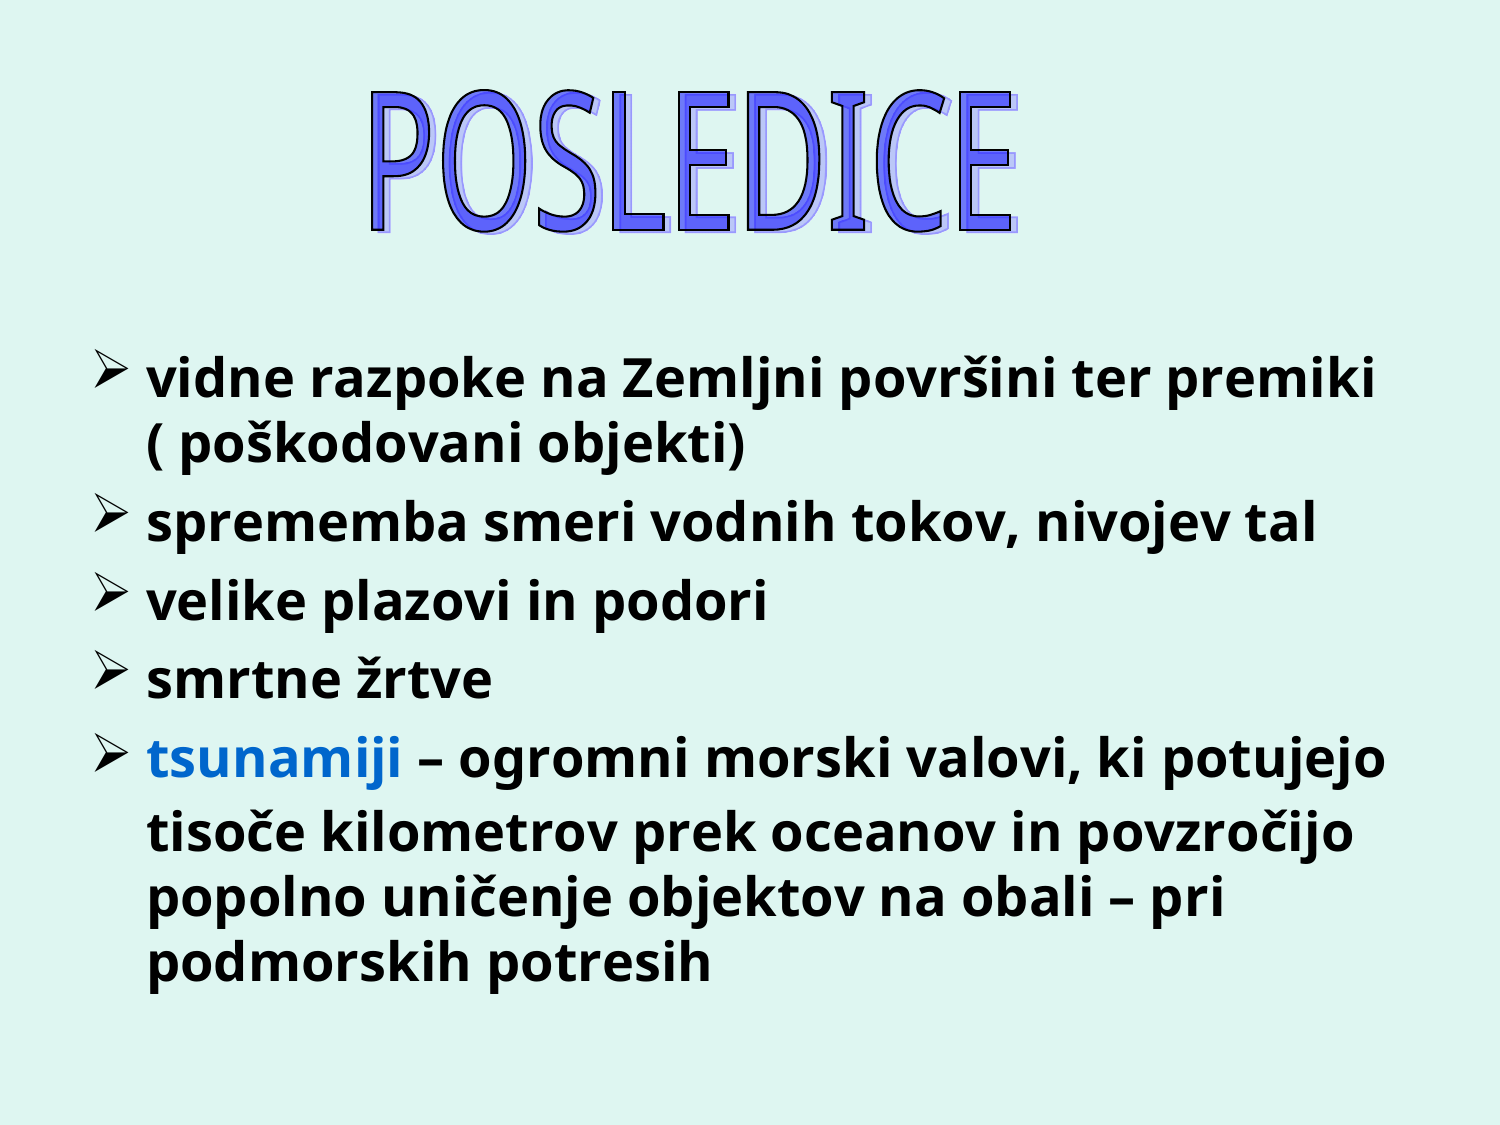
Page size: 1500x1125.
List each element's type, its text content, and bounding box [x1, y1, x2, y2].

text_box POSLEDICE [831, 92, 865, 230]
text_box POSLEDICE [876, 90, 945, 232]
text_box POSLEDICE [372, 92, 430, 230]
list vidne razpoke na Zemljni površini ter premiki ( poškodovani objekti) sprememba smeri vodnih tokov, nivojev tal velike plazovi in podori smrtne žrtve tsunamiji – ogromni morski valovi, ki potujejo tisoče kilometrov prek oceanov in povzročijo popolno uničenje objektov na obali – pri podmorskih potresih [75, 262, 1426, 1005]
text_box POSLEDICE [613, 92, 664, 230]
text_box POSLEDICE [443, 90, 526, 232]
text_box POSLEDICE [678, 92, 729, 230]
text_box POSLEDICE [960, 92, 1010, 230]
text_box POSLEDICE [539, 90, 596, 232]
text_box POSLEDICE [747, 92, 820, 230]
